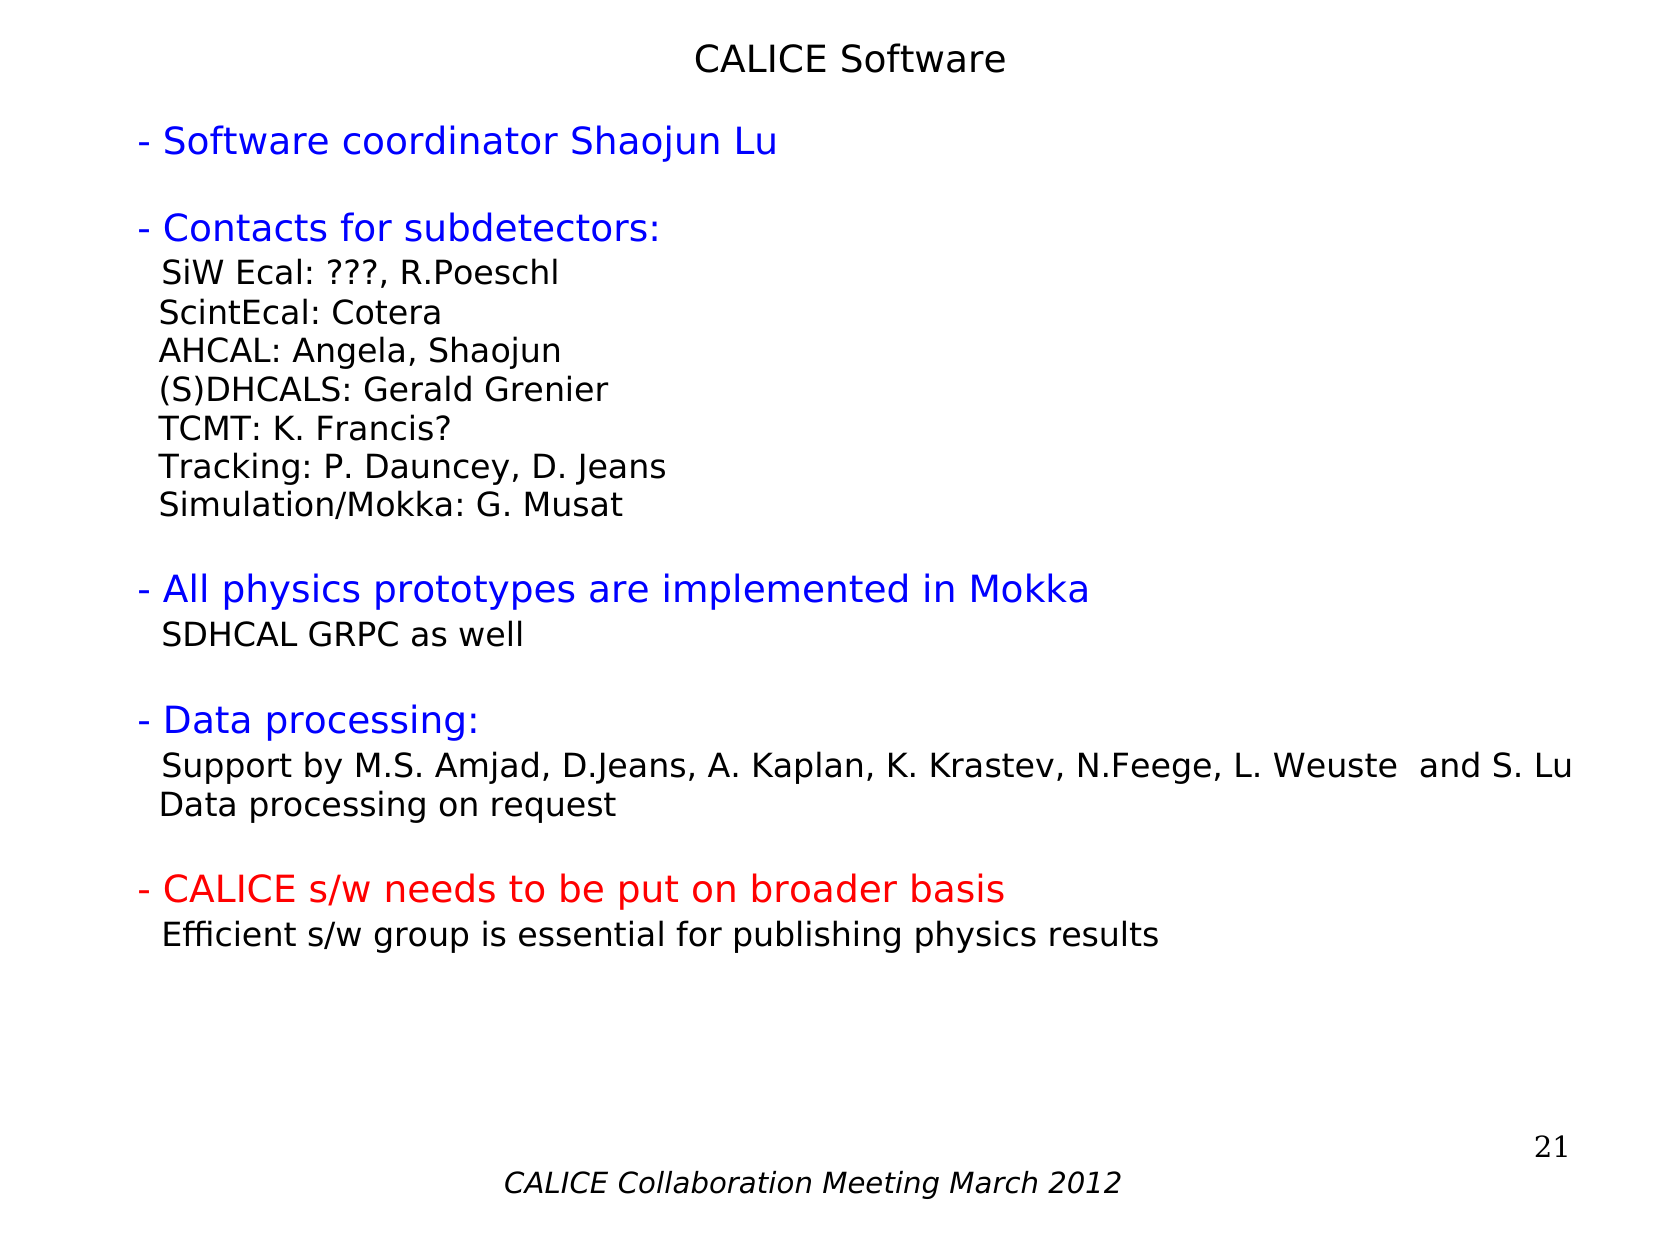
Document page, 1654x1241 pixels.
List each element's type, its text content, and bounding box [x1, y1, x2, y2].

text_box - Software coordinator Shaojun Lu - Contacts for subdetectors: SiW Ecal: ???, R.Poeschl ScintEcal: Cotera AHCAL: Angela, Shaojun (S)DHCALS: Gerald Grenier TCMT: K. Francis? Tracking: P. Dauncey, D. Jeans Simulation/Mokka: G. Musat - All physics prototypes are implemented in Mokka SDHCAL GRPC as well - Data processing: Support by M.S. Amjad, D.Jeans, A. Kaplan, K. Krastev, N.Feege, L. Weuste and S. Lu Data processing on request - CALICE s/w needs to be put on broader basis Efficient s/w group is essential for publishing physics results [122, 112, 1601, 1134]
text_box CALICE Software [679, 30, 1020, 89]
